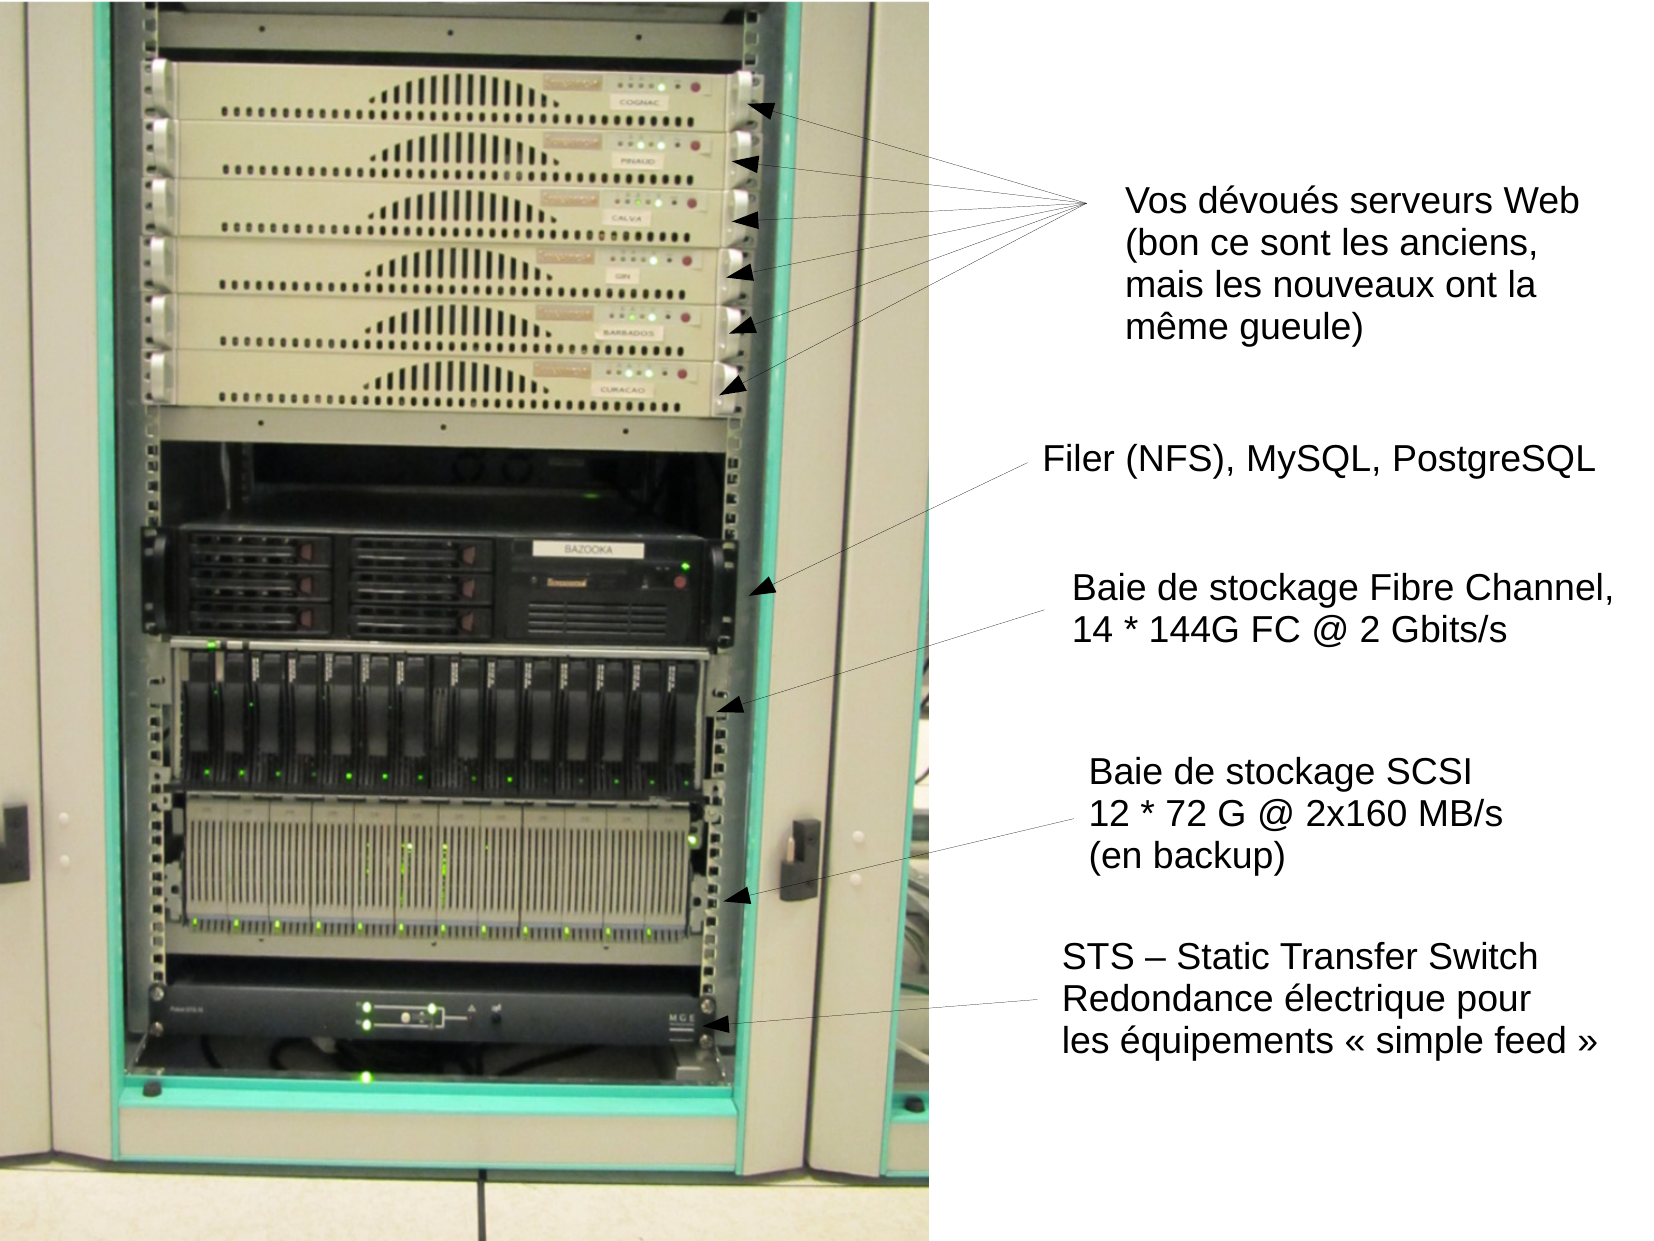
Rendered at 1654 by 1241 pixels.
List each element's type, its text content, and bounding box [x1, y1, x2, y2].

text_box Filer (NFS), MySQL, PostgreSQL [1027, 430, 1611, 488]
picture [0, 1, 929, 1241]
text_box Vos dévoués serveurs Web (bon ce sont les anciens, mais les nouveaux ont la même gueule) [1110, 172, 1604, 356]
text_box Baie de stockage Fibre Channel, 14 * 144G FC @ 2 Gbits/s [1057, 559, 1630, 659]
text_box Baie de stockage SCSI 12 * 72 G @ 2x160 MB/s (en backup) [1073, 742, 1518, 884]
text_box STS – Static Transfer Switch Redondance électrique pour les équipements « simple feed » [1047, 928, 1614, 1069]
